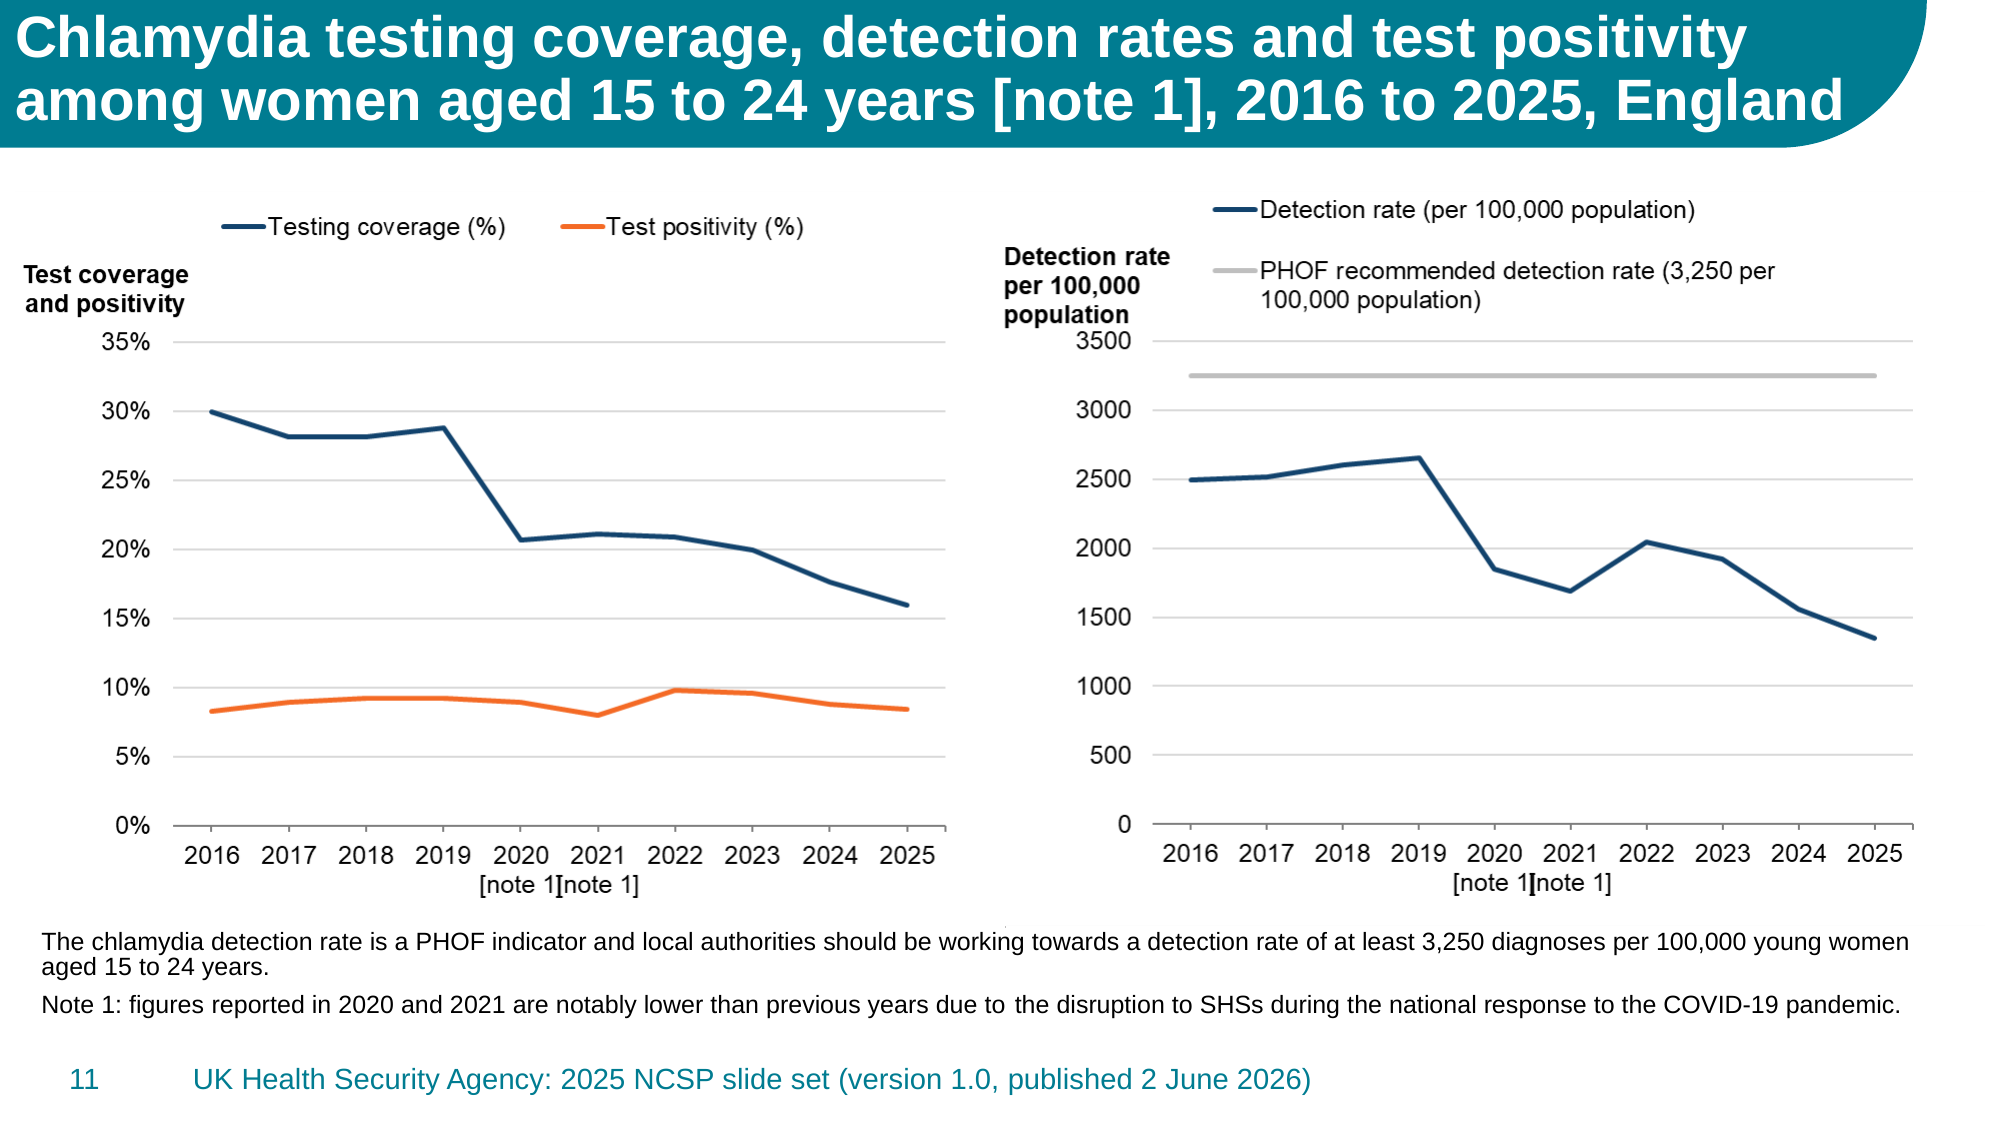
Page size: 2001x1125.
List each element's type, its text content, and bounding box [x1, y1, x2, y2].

title Chlamydia testing coverage, detection rates and test positivity among women aged 15 to 24 years [note 1], 2016 to 2025, England [0, 0, 1926, 143]
text_box The chlamydia detection rate is a PHOF indicator and local authorities should be working towards a detection rate of at least 3,250 diagnoses per 100,000 young women aged 15 to 24 years. Note 1: figures reported in 2020 and 2021 are notably lower than previous years due to the disruption to SHSs during the national response to the COVID-19 pandemic. [26, 923, 1952, 1027]
text_box [54, 1053, 152, 1112]
picture [15, 190, 1985, 928]
